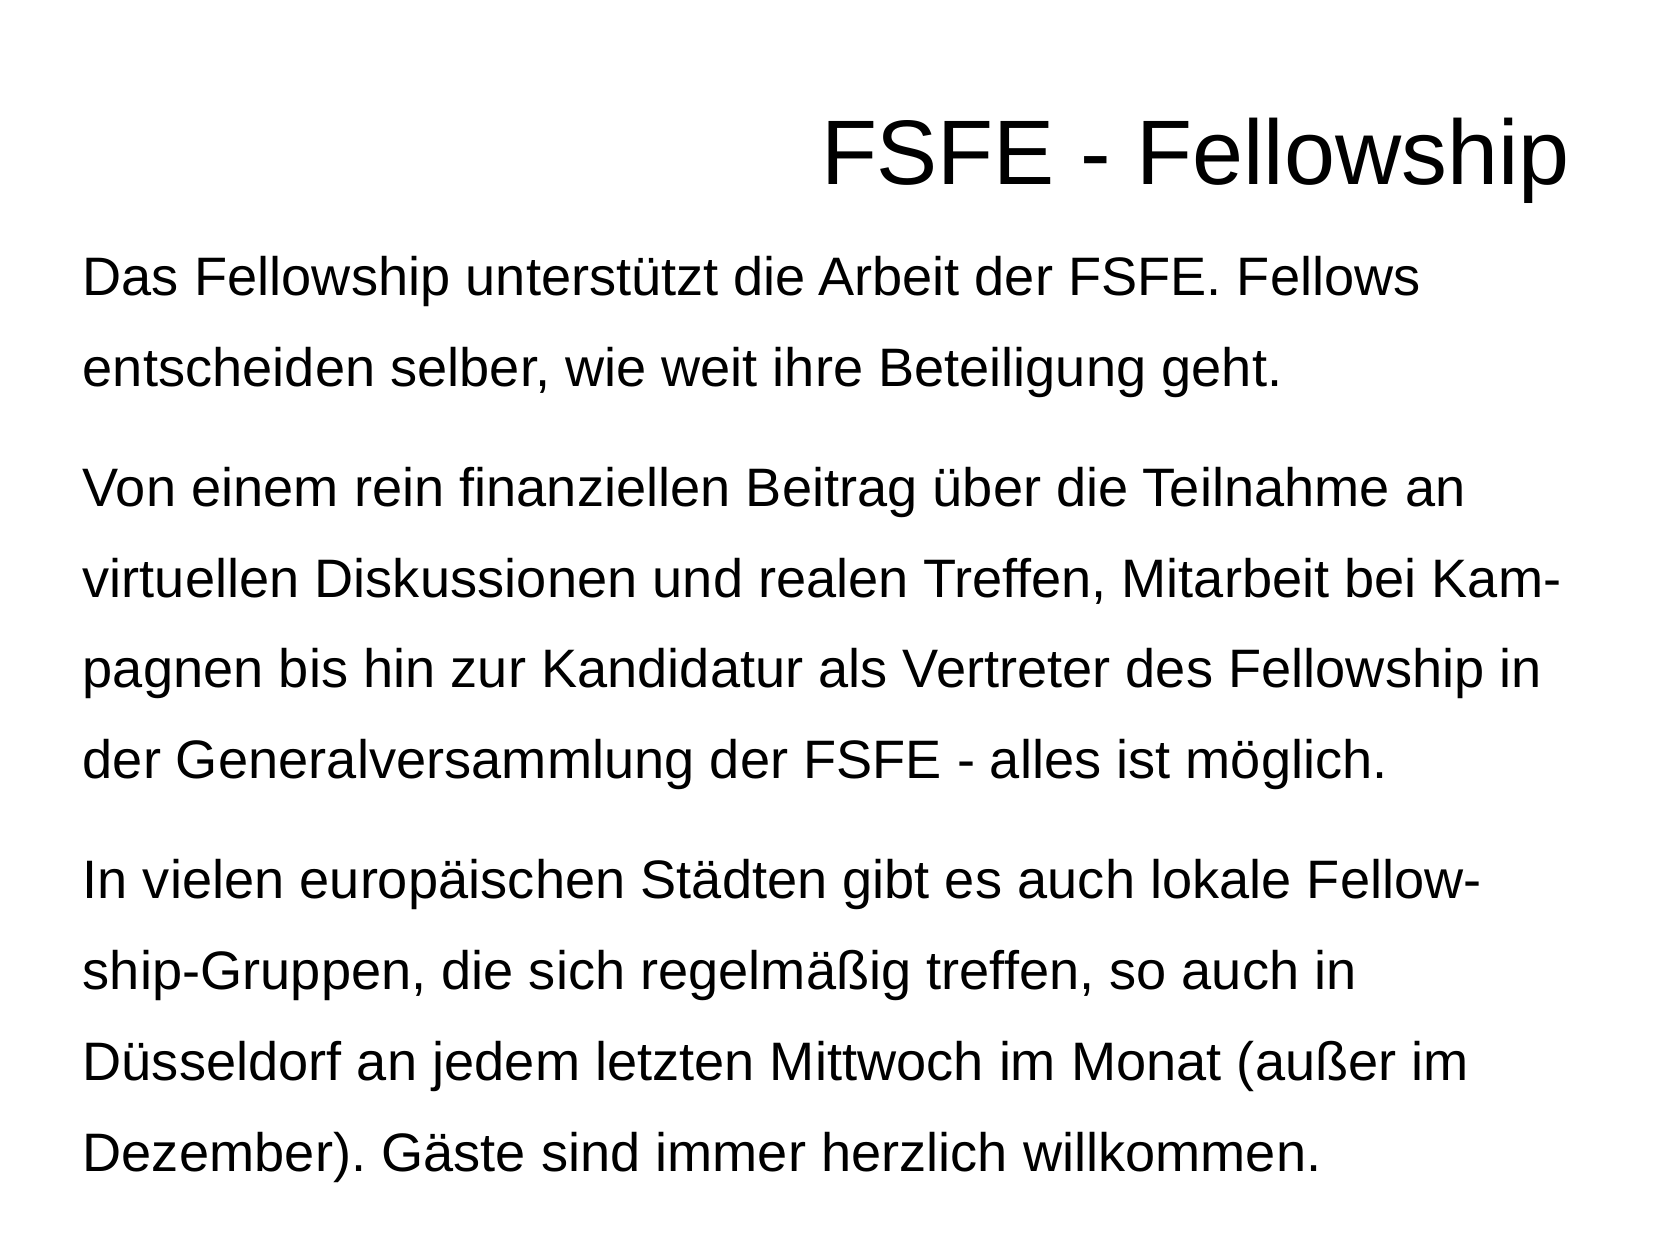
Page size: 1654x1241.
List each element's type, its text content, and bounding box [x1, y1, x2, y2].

title FSFE - Fellowship [82, 49, 1571, 231]
subtitle Das Fellowship unterstützt die Arbeit der FSFE. Fellows entscheiden selber, wie weit ihre Beteiligung geht. Von einem rein finanziellen Beitrag über die Teilnahme an virtuellen Diskussionen und realen Treffen, Mitarbeit bei Kam-pagnen bis hin zur Kandidatur als Vertreter des Fellowship in der Generalversammlung der FSFE - alles ist möglich. In vielen europäischen Städten gibt es auch lokale Fellow-ship-Gruppen, die sich regelmäßig treffen, so auch in Düsseldorf an jedem letzten Mittwoch im Monat (außer im Dezember). Gäste sind immer herzlich willkommen. [82, 231, 1571, 1168]
